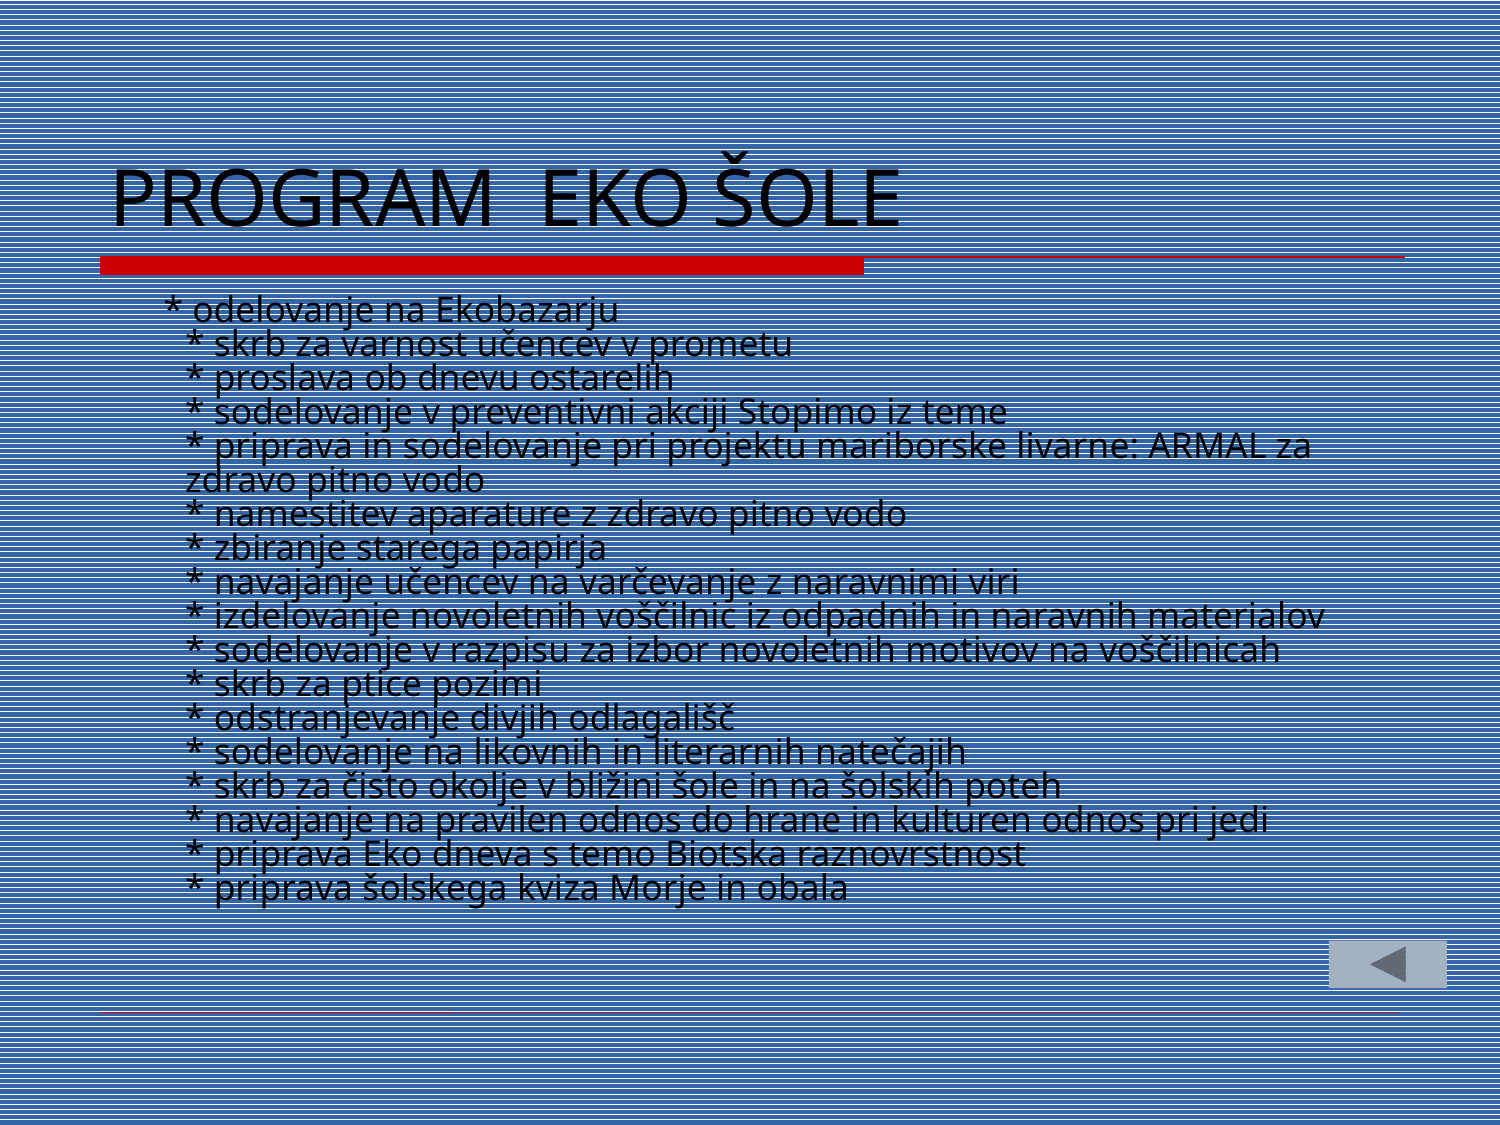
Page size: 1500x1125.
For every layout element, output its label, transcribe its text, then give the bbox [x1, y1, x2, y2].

title PROGRAM EKO ŠOLE [94, 50, 1407, 250]
list * odelovanje na Ekobazarju * skrb za varnost učencev v prometu * proslava ob dnevu ostarelih * sodelovanje v preventivni akciji Stopimo iz teme * priprava in sodelovanje pri projektu mariborske livarne: ARMAL za zdravo pitno vodo * namestitev aparature z zdravo pitno vodo * zbiranje starega papirja * navajanje učencev na varčevanje z naravnimi viri * izdelovanje novoletnih voščilnic iz odpadnih in naravnih materialov * sodelovanje v razpisu za izbor novoletnih motivov na voščilnicah * skrb za ptice pozimi * odstranjevanje divjih odlagališč * sodelovanje na likovnih in literarnih natečajih * skrb za čisto okolje v bližini šole in na šolskih poteh * navajanje na pravilen odnos do hrane in kulturen odnos pri jedi * priprava Eko dneva s temo Biotska raznovrstnost * priprava šolskega kviza Morje in obala [92, 287, 1406, 988]
text_box [1328, 940, 1447, 989]
